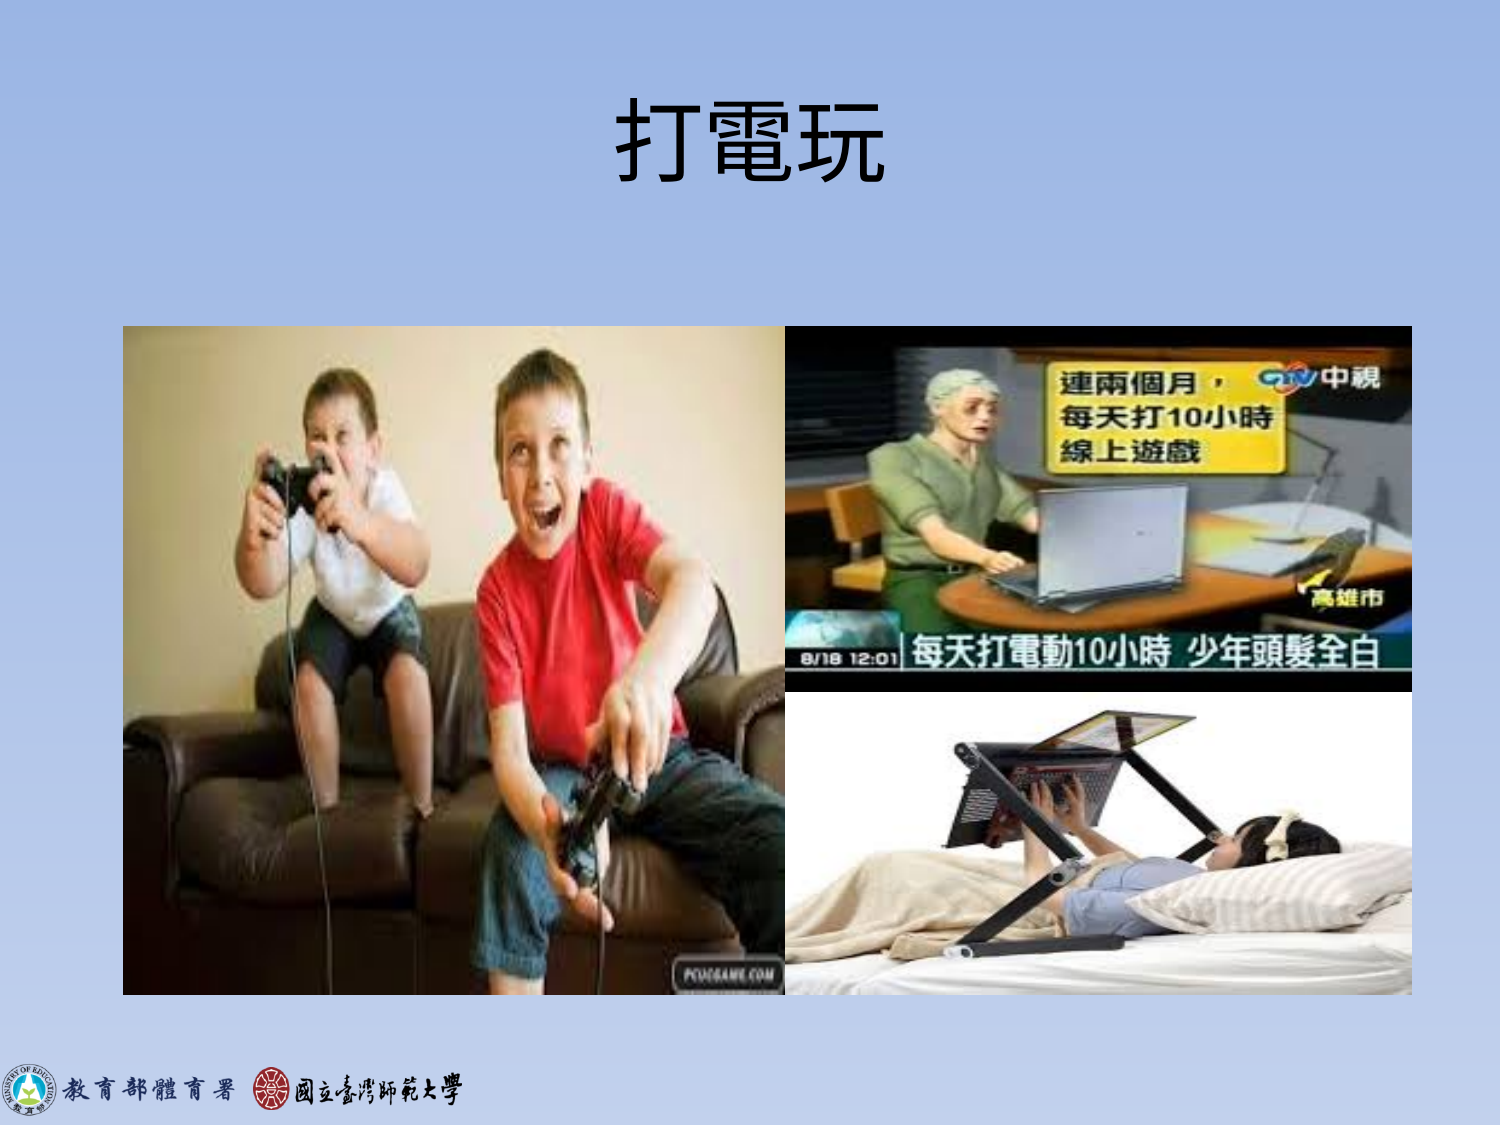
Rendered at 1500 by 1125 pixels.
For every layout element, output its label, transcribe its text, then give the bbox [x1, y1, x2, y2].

title 打電玩 [75, 45, 1426, 233]
picture [123, 326, 1412, 995]
